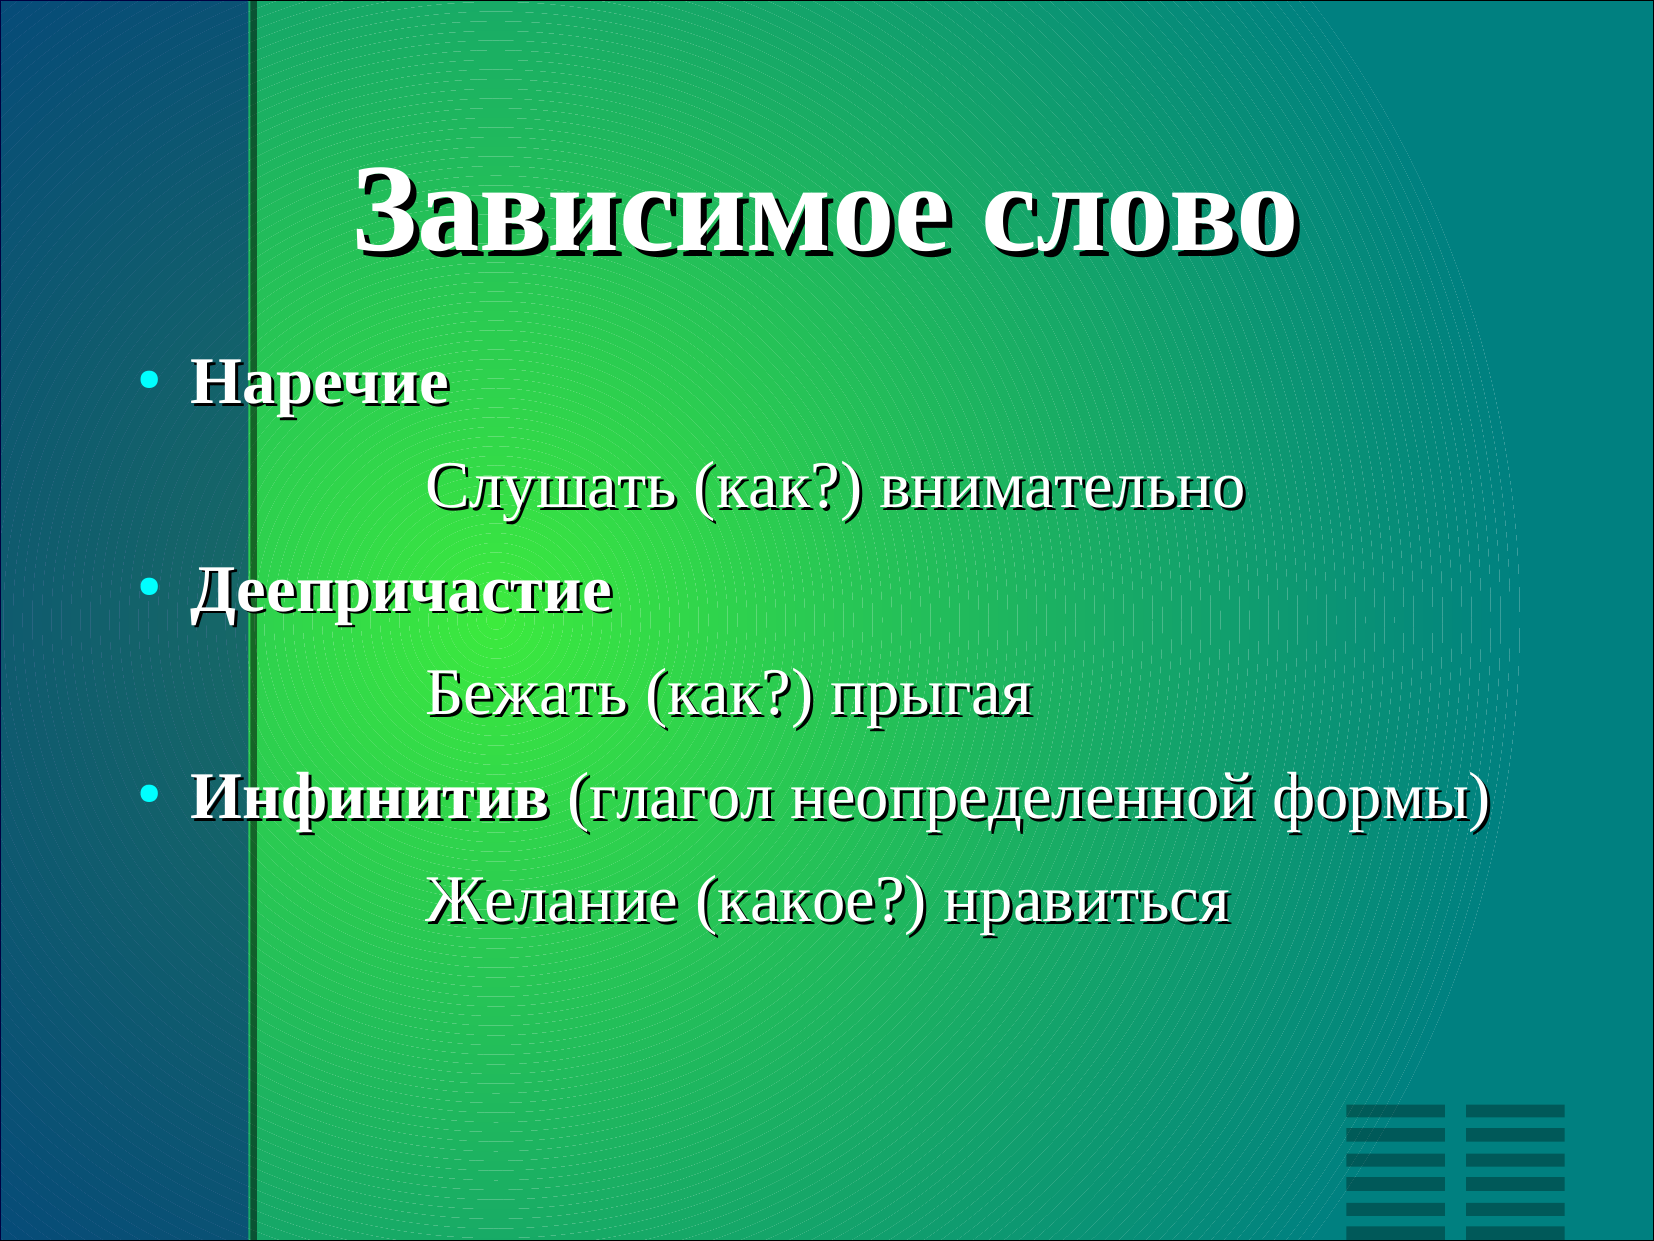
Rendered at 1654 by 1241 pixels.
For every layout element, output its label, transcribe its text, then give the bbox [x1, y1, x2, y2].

title Зависимое слово [119, 112, 1533, 305]
list Наречие Слушать (как?) внимательно Деепричастие Бежать (как?) прыгая Инфинитив (глагол неопределенной формы) Желание (какое?) нравиться [119, 344, 1533, 1185]
